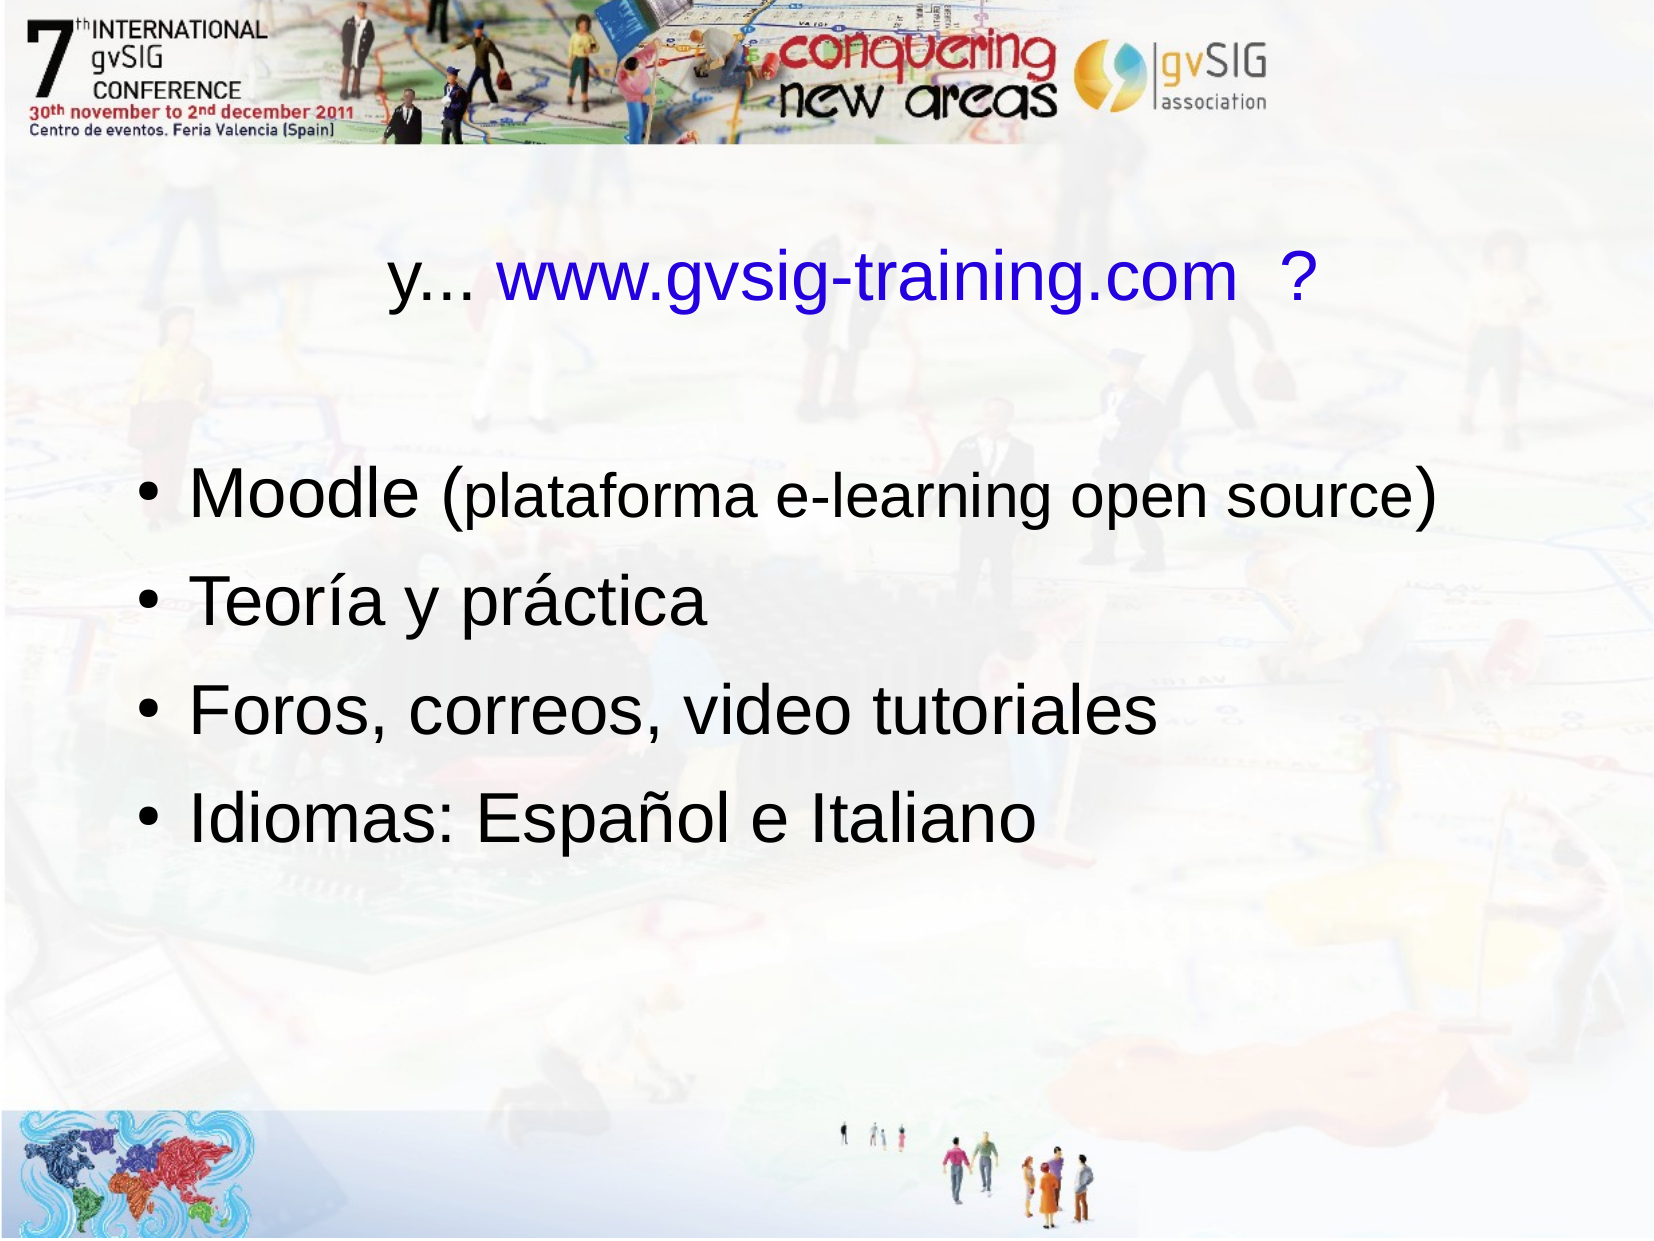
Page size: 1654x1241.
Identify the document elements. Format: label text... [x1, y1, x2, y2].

picture [1, 0, 1654, 1238]
list y... www.gvsig-training.com ? Moodle (plataforma e-learning open source) Teoría y práctica Foros, correos, video tutoriales Idiomas: Español e Italiano [118, 236, 1518, 1034]
